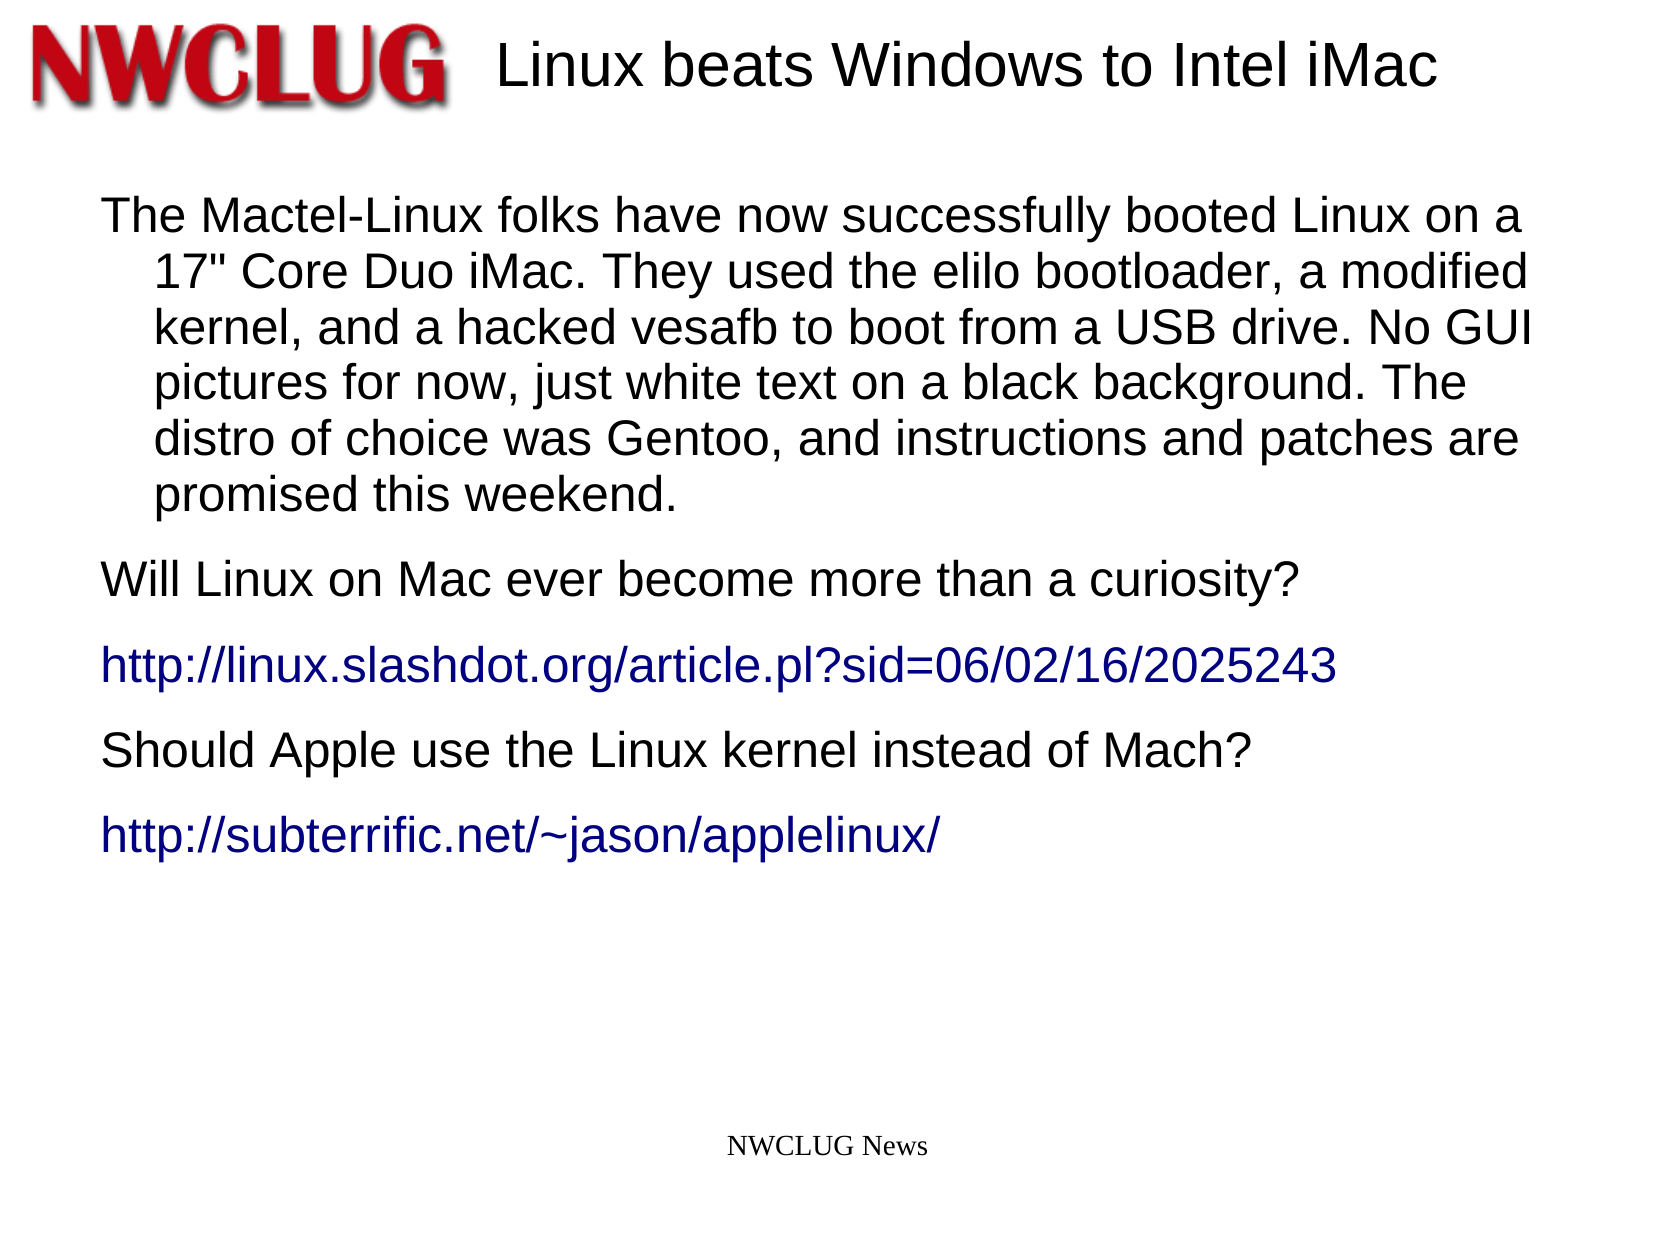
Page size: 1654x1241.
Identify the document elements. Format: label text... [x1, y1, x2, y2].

picture [5, 5, 480, 156]
list The Mactel-Linux folks have now successfully booted Linux on a 17" Core Duo iMac. They used the elilo bootloader, a modified kernel, and a hacked vesafb to boot from a USB drive. No GUI pictures for now, just white text on a black background. The distro of choice was Gentoo, and instructions and patches are promised this weekend. Will Linux on Mac ever become more than a curiosity? http://linux.slashdot.org/article.pl?sid=06/02/16/2025243 Should Apple use the Linux kernel instead of Mach? http://subterrific.net/~jason/applelinux/ [82, 187, 1571, 1094]
title Linux beats Windows to Intel iMac [495, 17, 1613, 113]
